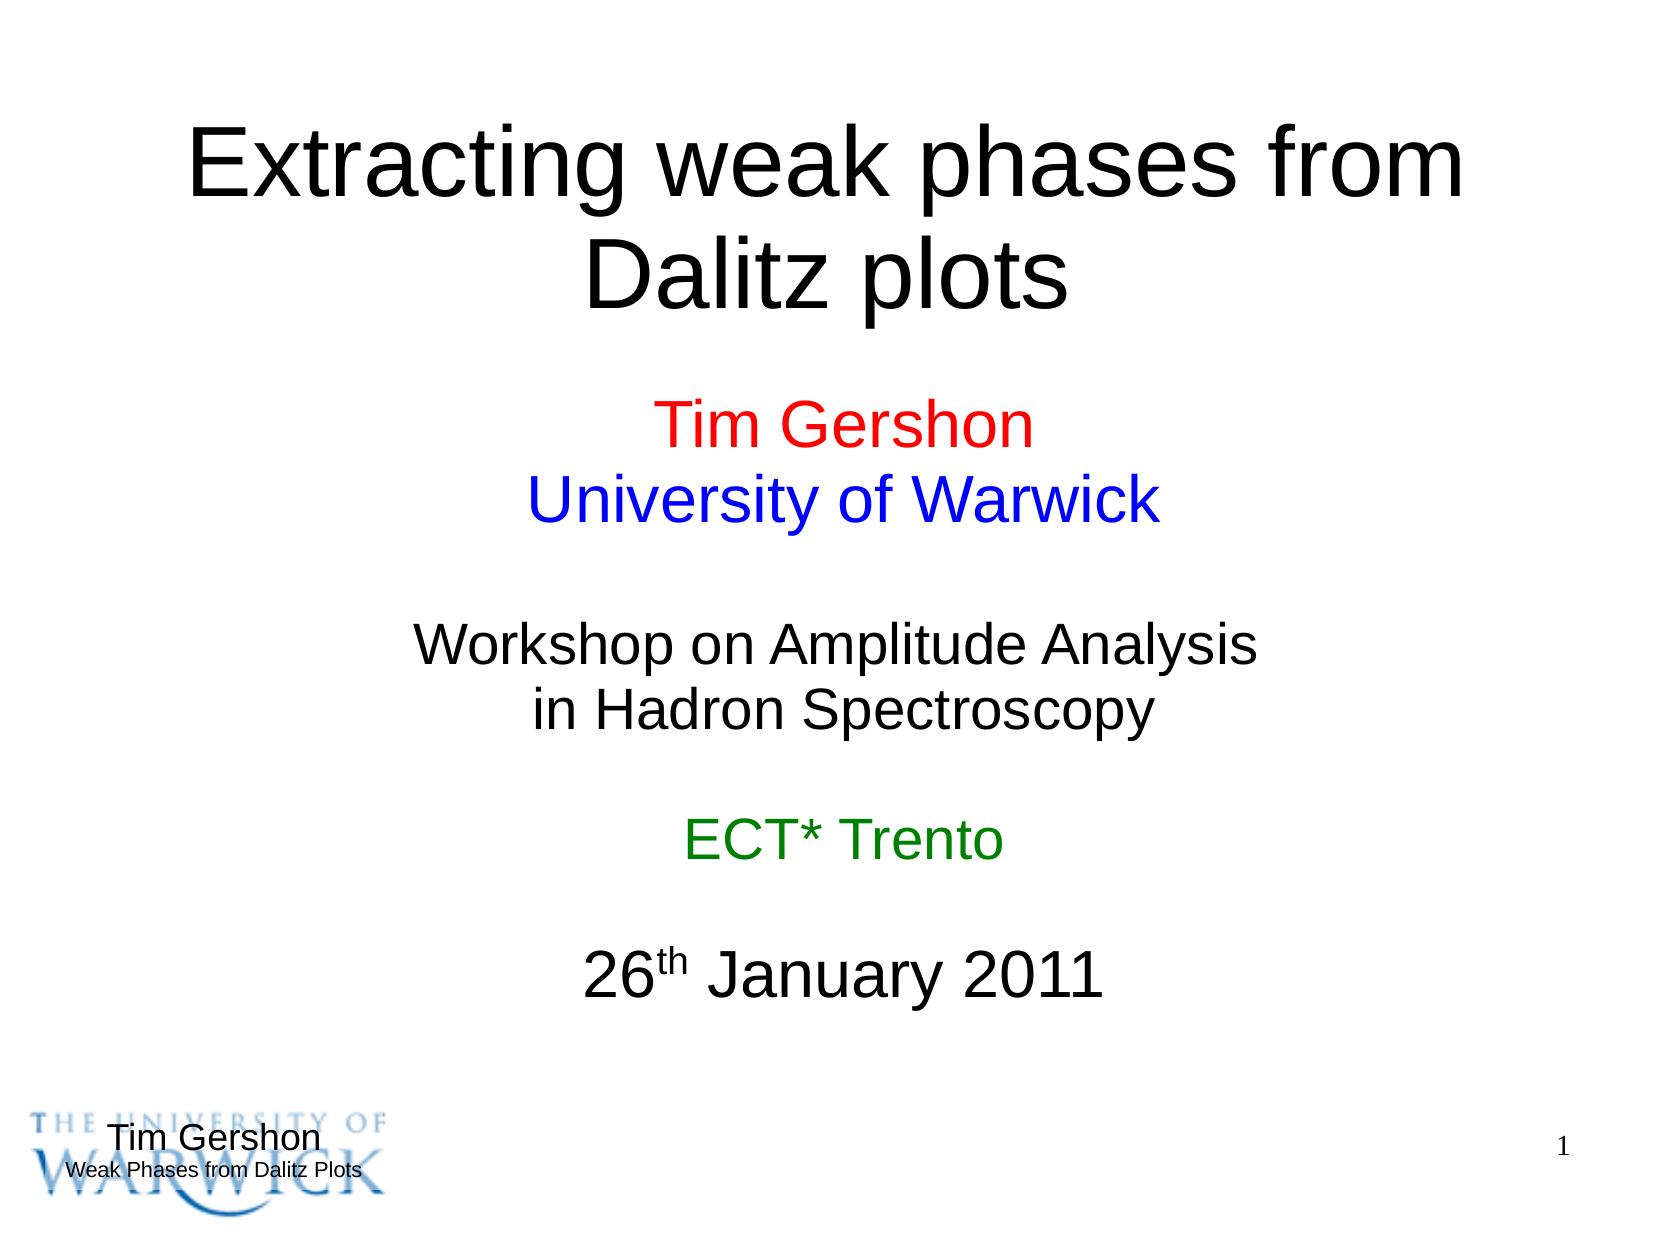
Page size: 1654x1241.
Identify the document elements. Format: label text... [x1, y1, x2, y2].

subtitle Tim Gershon University of Warwick Workshop on Amplitude Analysis in Hadron Spectroscopy ECT* Trento 26th January 2011 [82, 297, 1571, 1102]
text_box Tim Gershon Weak Phases from Dalitz Plots [45, 1108, 383, 1190]
title Extracting weak phases from Dalitz plots [82, 106, 1571, 297]
picture [19, 1106, 406, 1232]
